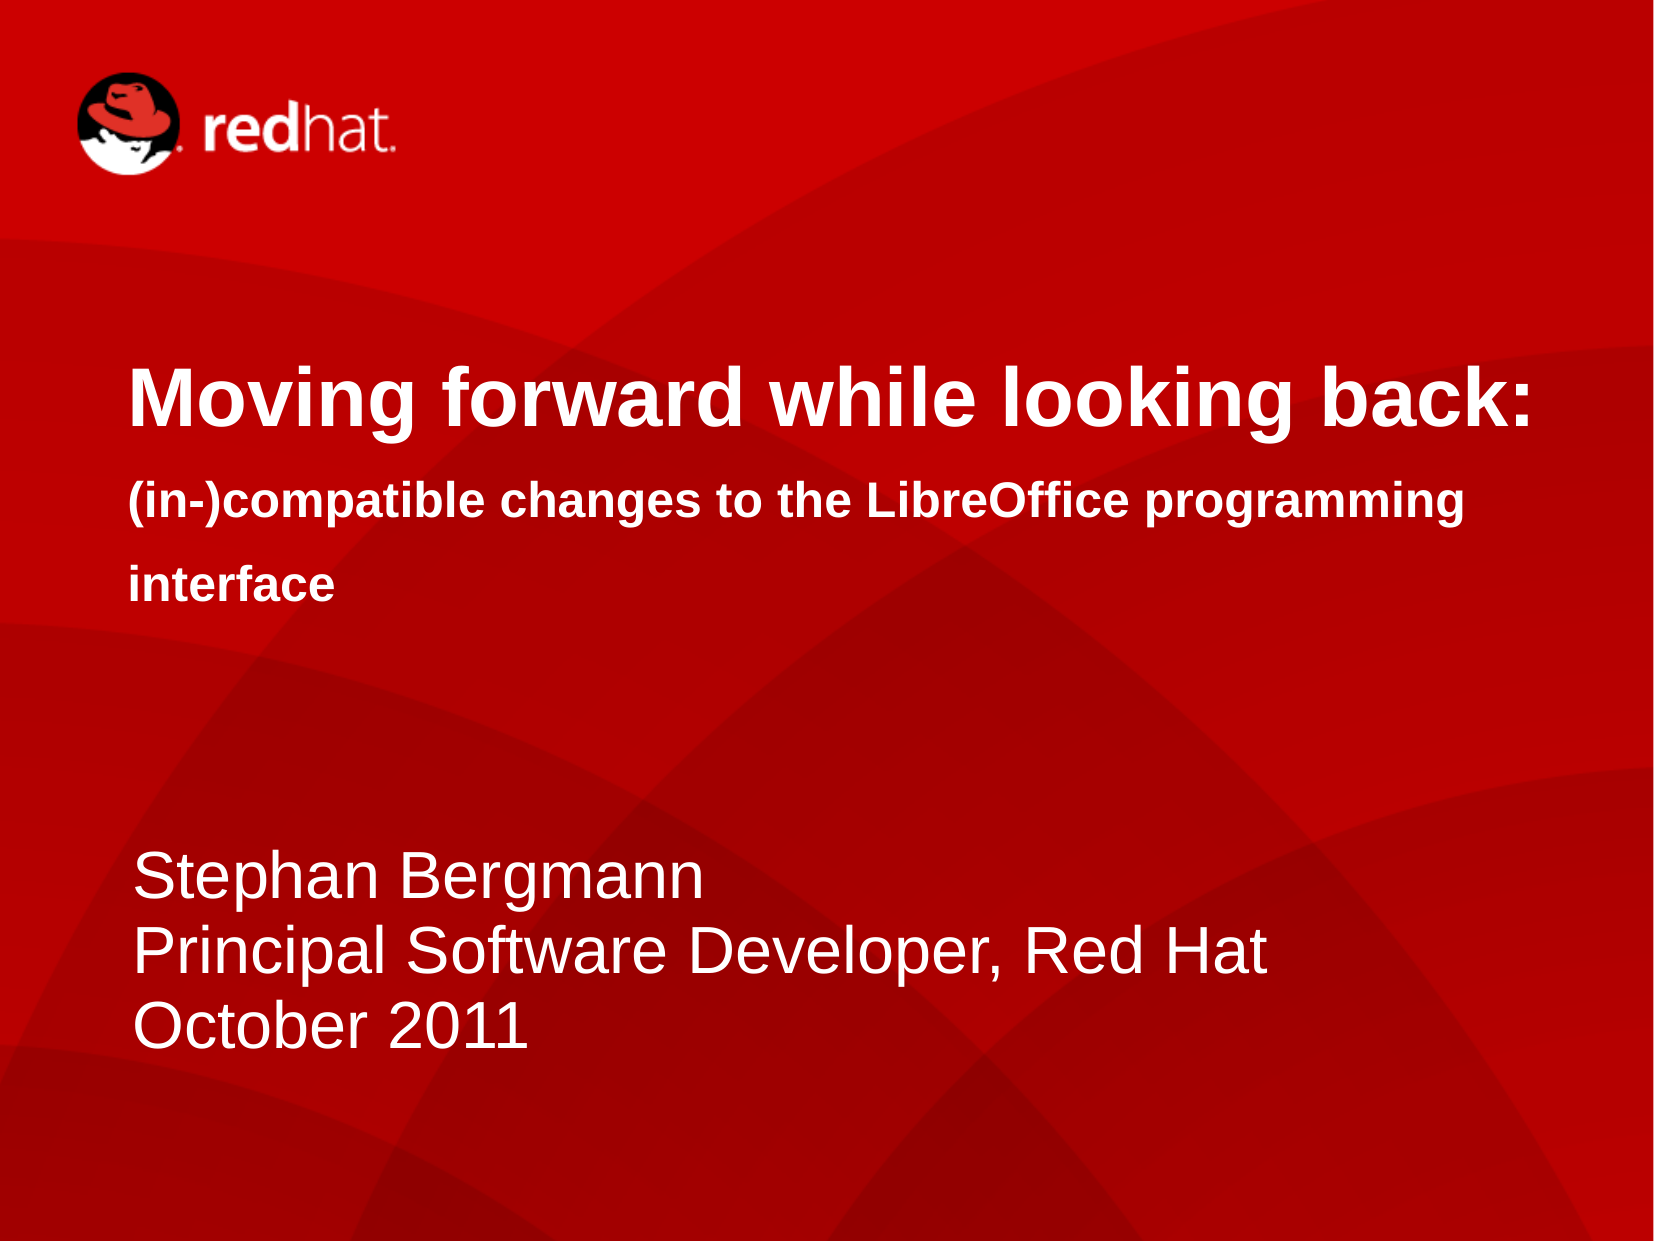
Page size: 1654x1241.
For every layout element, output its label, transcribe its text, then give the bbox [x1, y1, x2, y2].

picture [0, 0, 1654, 1241]
text_box Stephan Bergmann Principal Software Developer, Red Hat October 2011 [117, 793, 1468, 1033]
text_box Moving forward while looking back:(in-)compatible changes to the LibreOffice programming interface [112, 297, 1654, 769]
